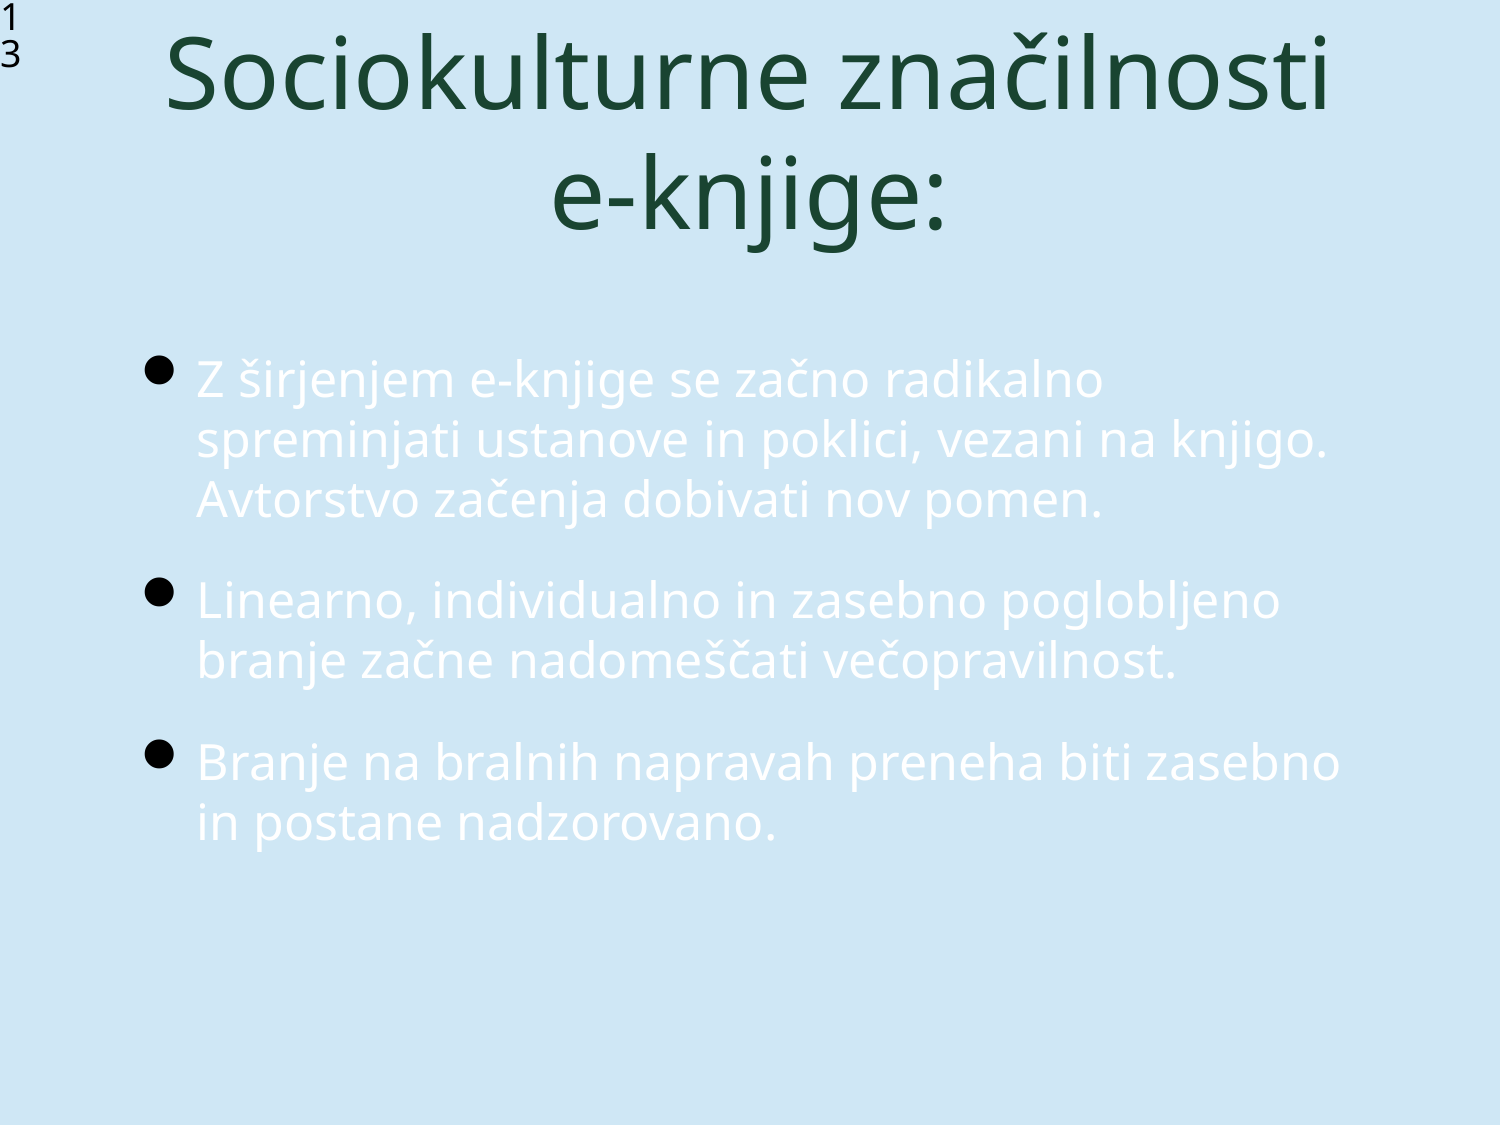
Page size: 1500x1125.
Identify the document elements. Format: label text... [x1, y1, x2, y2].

list Z širjenjem e-knjige se začno radikalno spreminjati ustanove in poklici, vezani na knjigo. Avtorstvo začenja dobivati nov pomen. Linearno, individualno in zasebno poglobljeno branje začne nadomeščati večopravilnost. Branje na bralnih napravah preneha biti zasebno in postane nadzorovano. [125, 339, 1375, 1026]
title Sociokulturne značilnosti e-knjige: [125, 12, 1375, 246]
